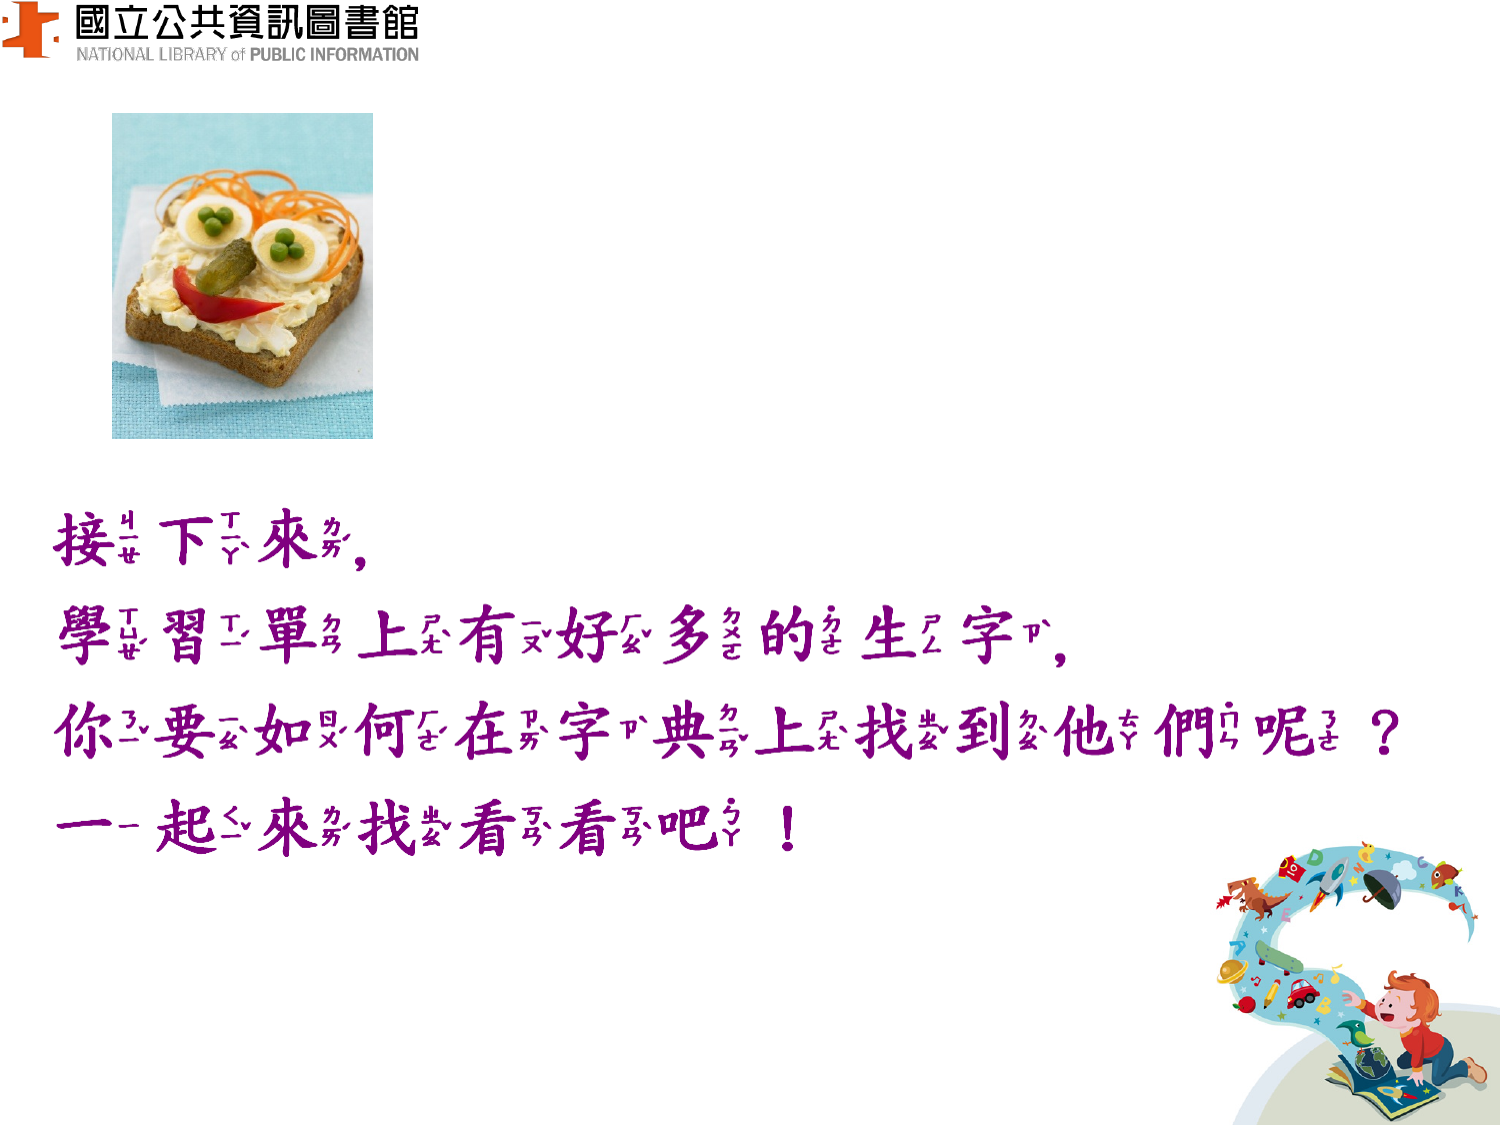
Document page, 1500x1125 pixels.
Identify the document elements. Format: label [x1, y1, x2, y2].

picture [9, 467, 1500, 1125]
picture [0, 0, 420, 62]
picture [112, 113, 373, 439]
